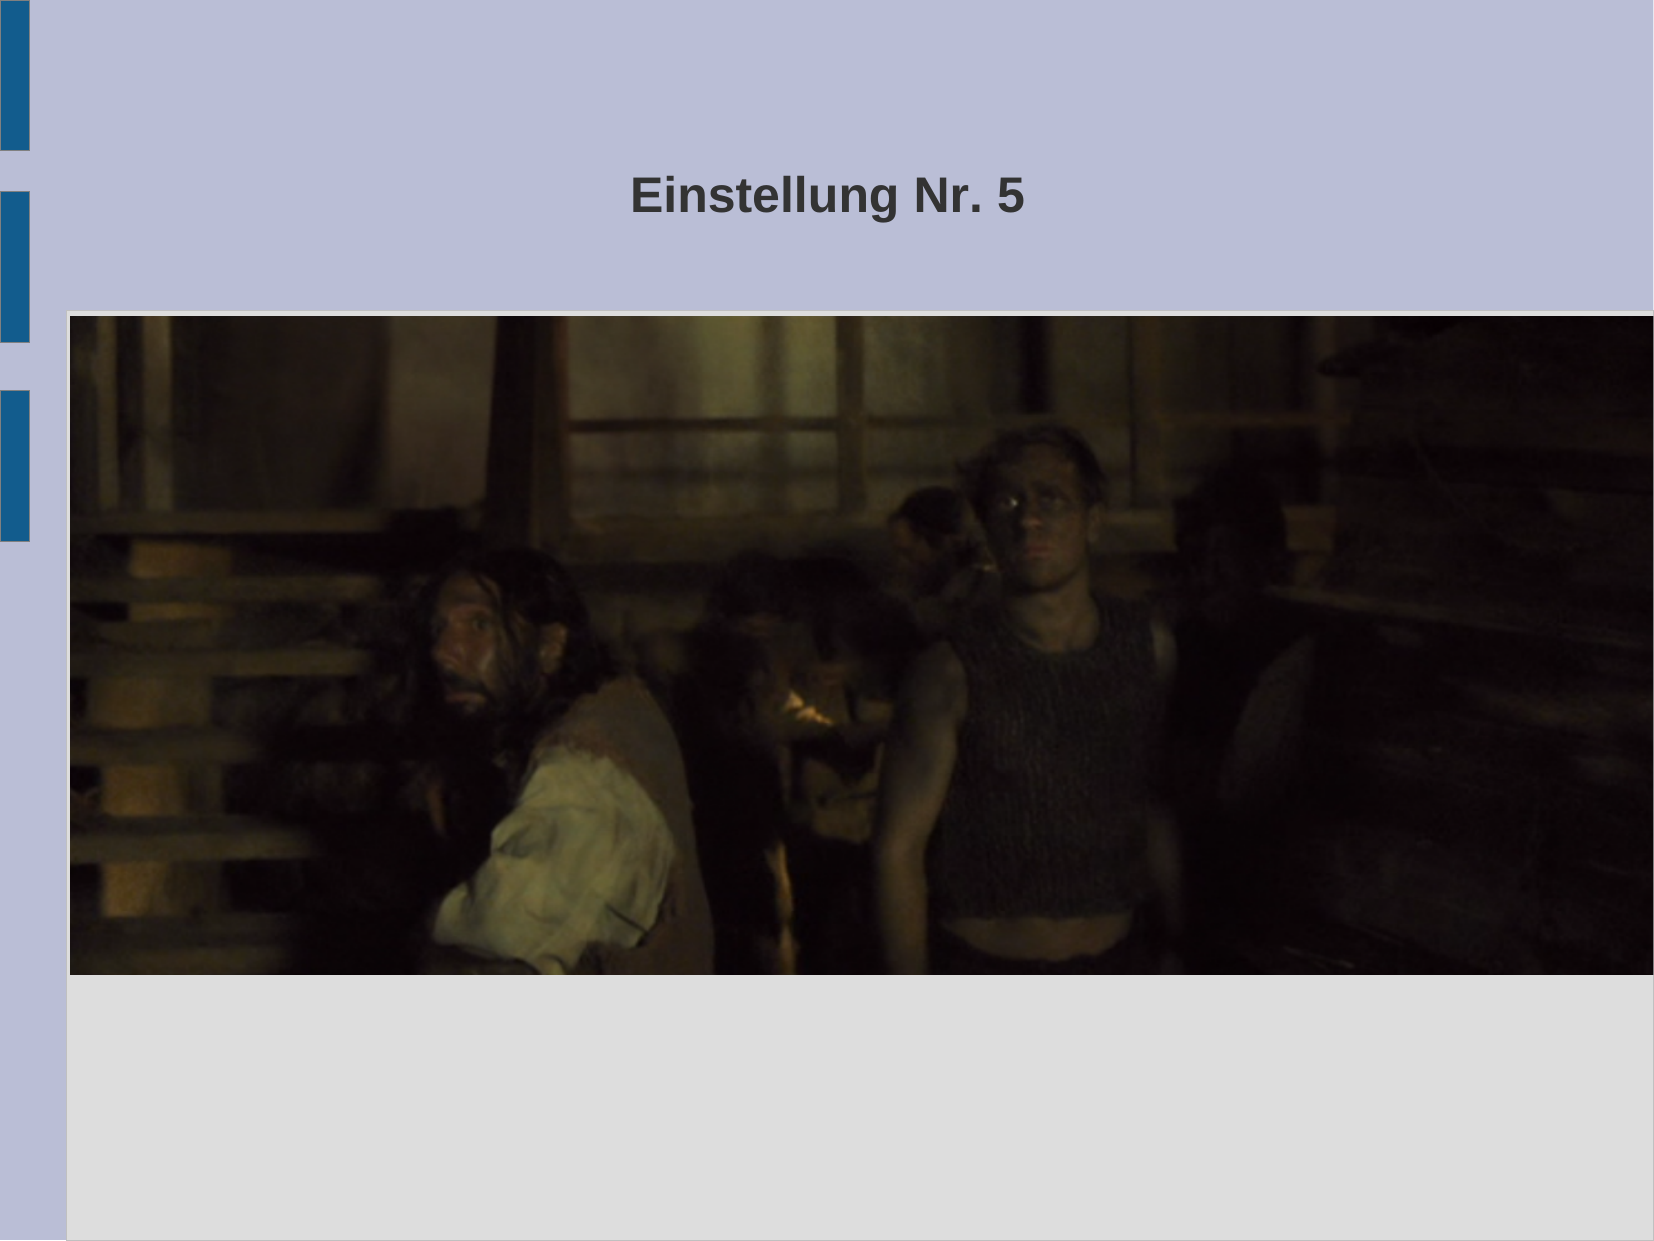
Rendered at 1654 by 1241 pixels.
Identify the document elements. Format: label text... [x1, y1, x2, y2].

picture [70, 316, 1654, 975]
title Einstellung Nr. 5 [121, 91, 1534, 299]
